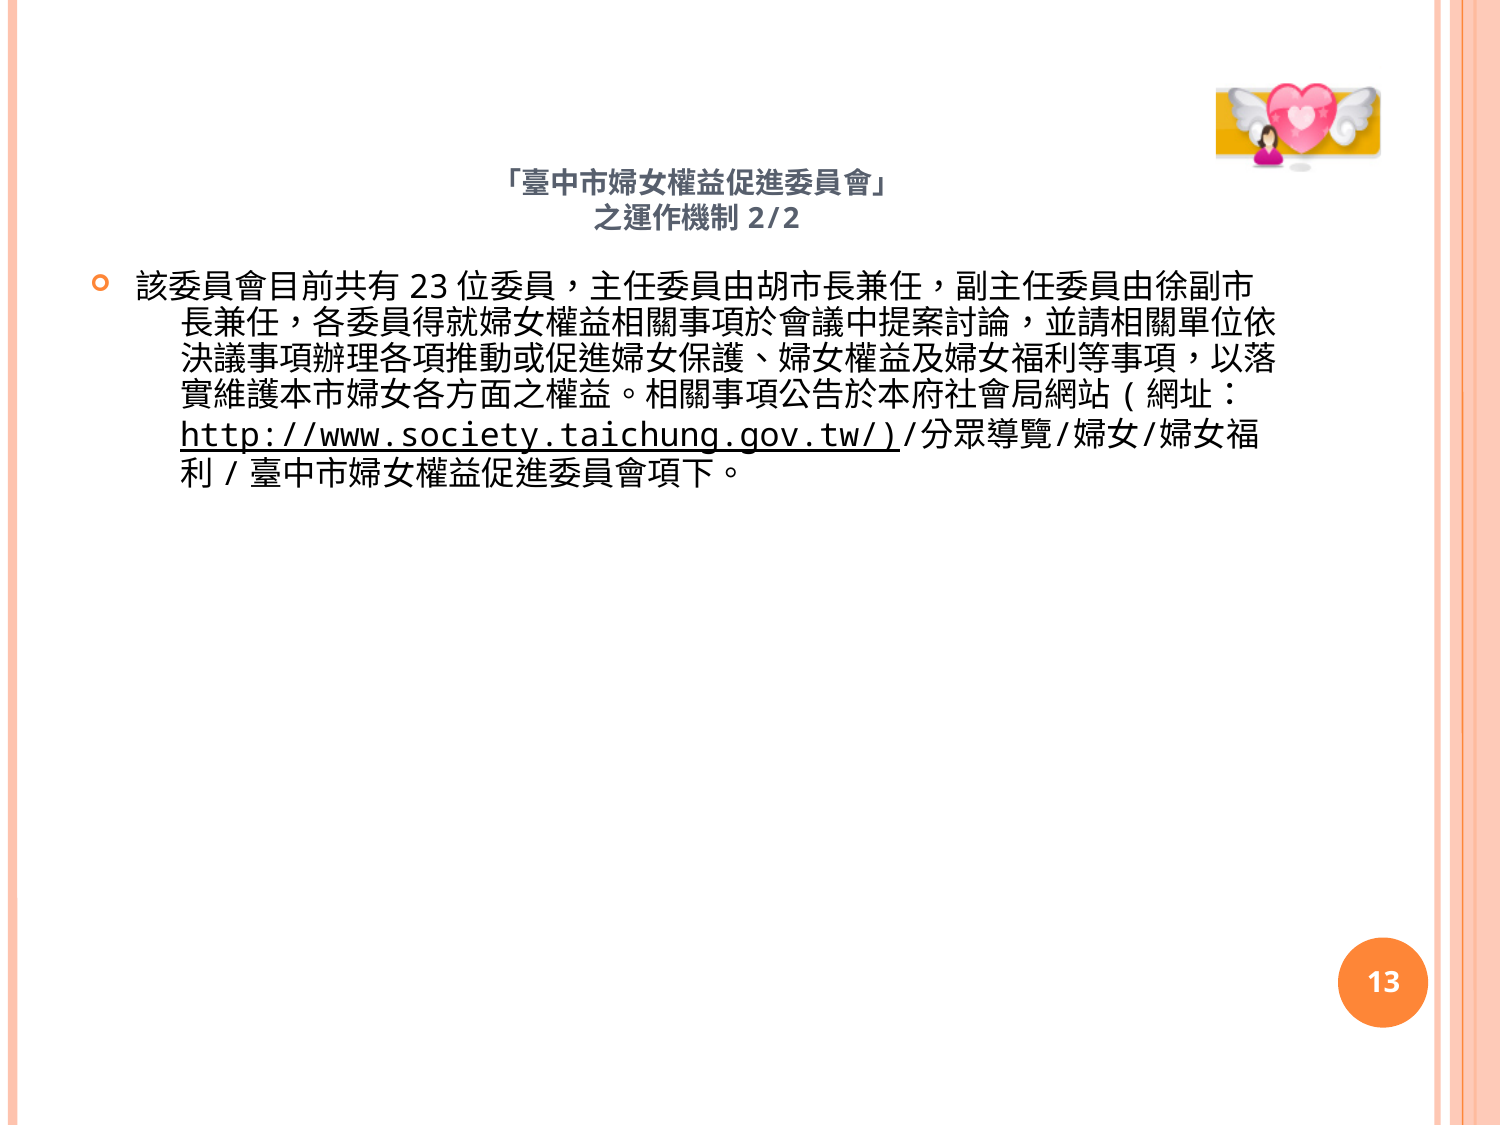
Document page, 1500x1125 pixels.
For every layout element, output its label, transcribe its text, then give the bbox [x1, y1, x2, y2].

text_box [1333, 940, 1434, 1027]
title 「臺中市婦女權益促進委員會」 之運作機制2/2 [76, 54, 1317, 243]
picture [1215, 66, 1382, 185]
list 該委員會目前共有23位委員，主任委員由胡市長兼任，副主任委員由徐副市長兼任，各委員得就婦女權益相關事項於會議中提案討論，並請相關單位依決議事項辦理各項推動或促進婦女保護、婦女權益及婦女福利等事項，以落實維護本市婦女各方面之權益。相關事項公告於本府社會局網站(網址：http://www.society.taichung.gov.tw/) /分眾導覽/婦女/婦女福利/臺中市婦女權益促進委員會項下。 [75, 262, 1300, 1062]
